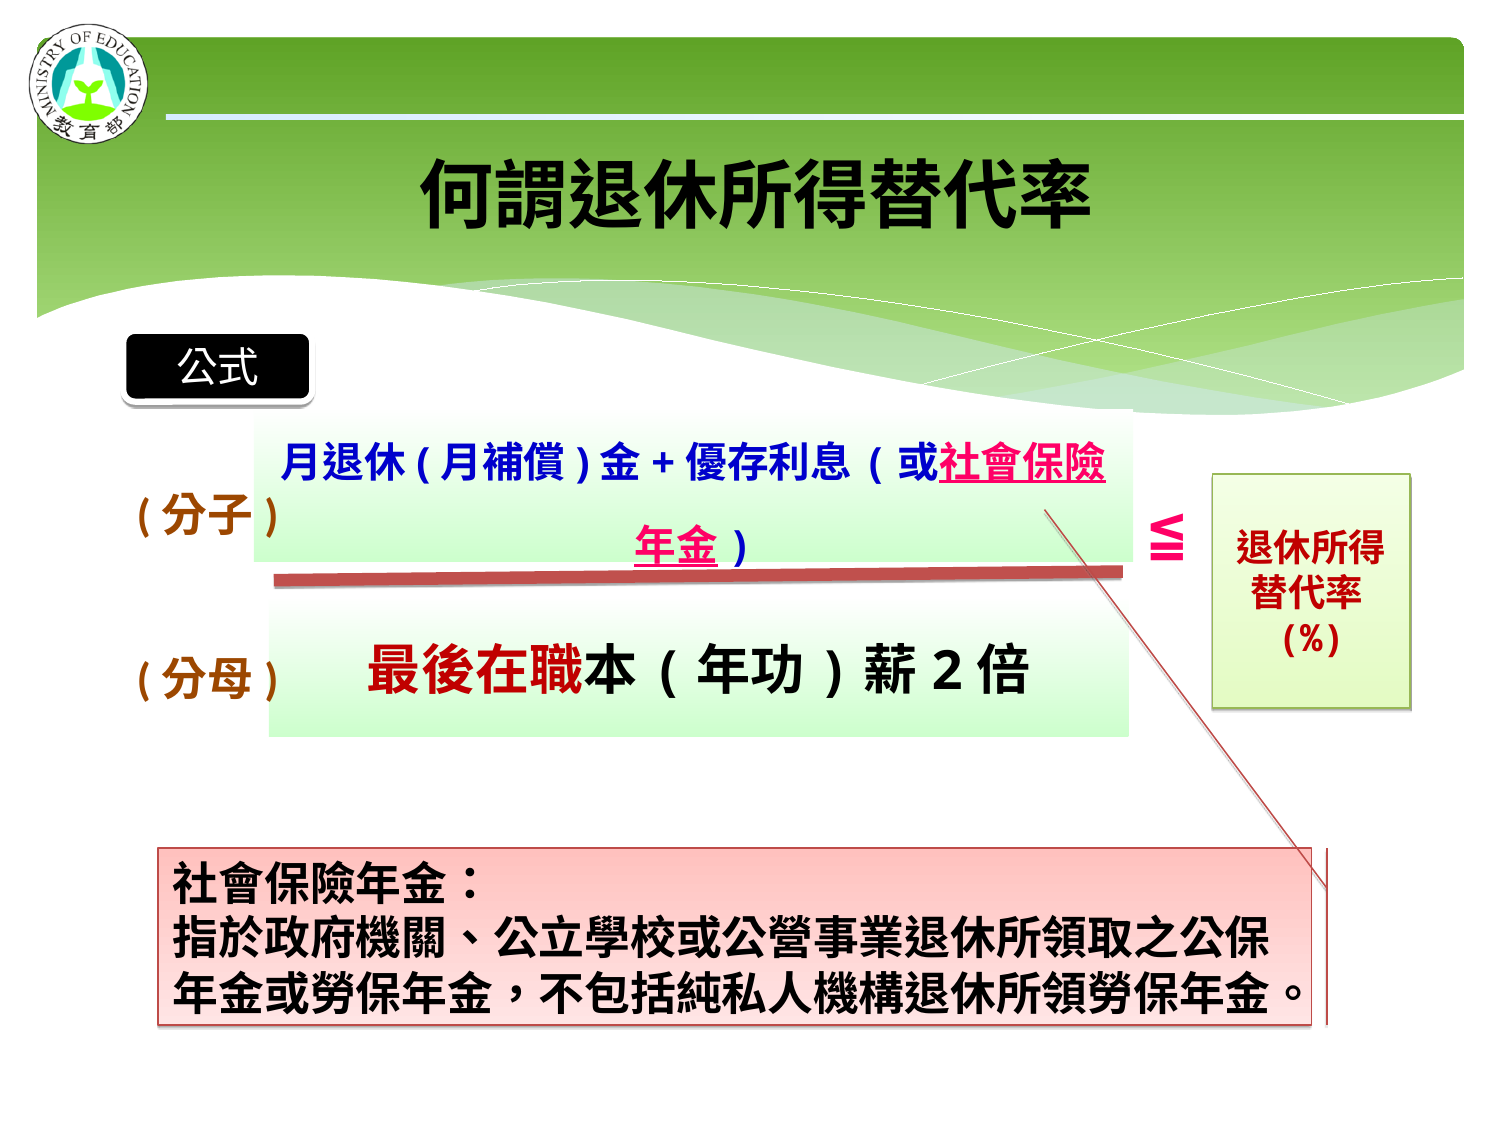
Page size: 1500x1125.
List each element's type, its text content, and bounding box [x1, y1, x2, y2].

text_box ≦ [1133, 483, 1202, 574]
text_box 公式 [123, 330, 313, 402]
text_box 社會保險年金： 指於政府機關、公立學校或公營事業退休所領取之公保年金或勞保年金，不包括純私人機構退休所領勞保年金。 [158, 848, 1311, 1025]
text_box (分子) [121, 478, 294, 549]
text_box 退休所得替代率(%) [1212, 473, 1411, 709]
title 何謂退休所得替代率 [64, 90, 1447, 296]
picture [27, 22, 149, 145]
text_box 最後在職本(年功)薪2倍 [268, 599, 1129, 737]
text_box (分母) [121, 642, 294, 713]
text_box 月退休(月補償)金+優存利息(或社會保險年金) [253, 409, 1134, 562]
